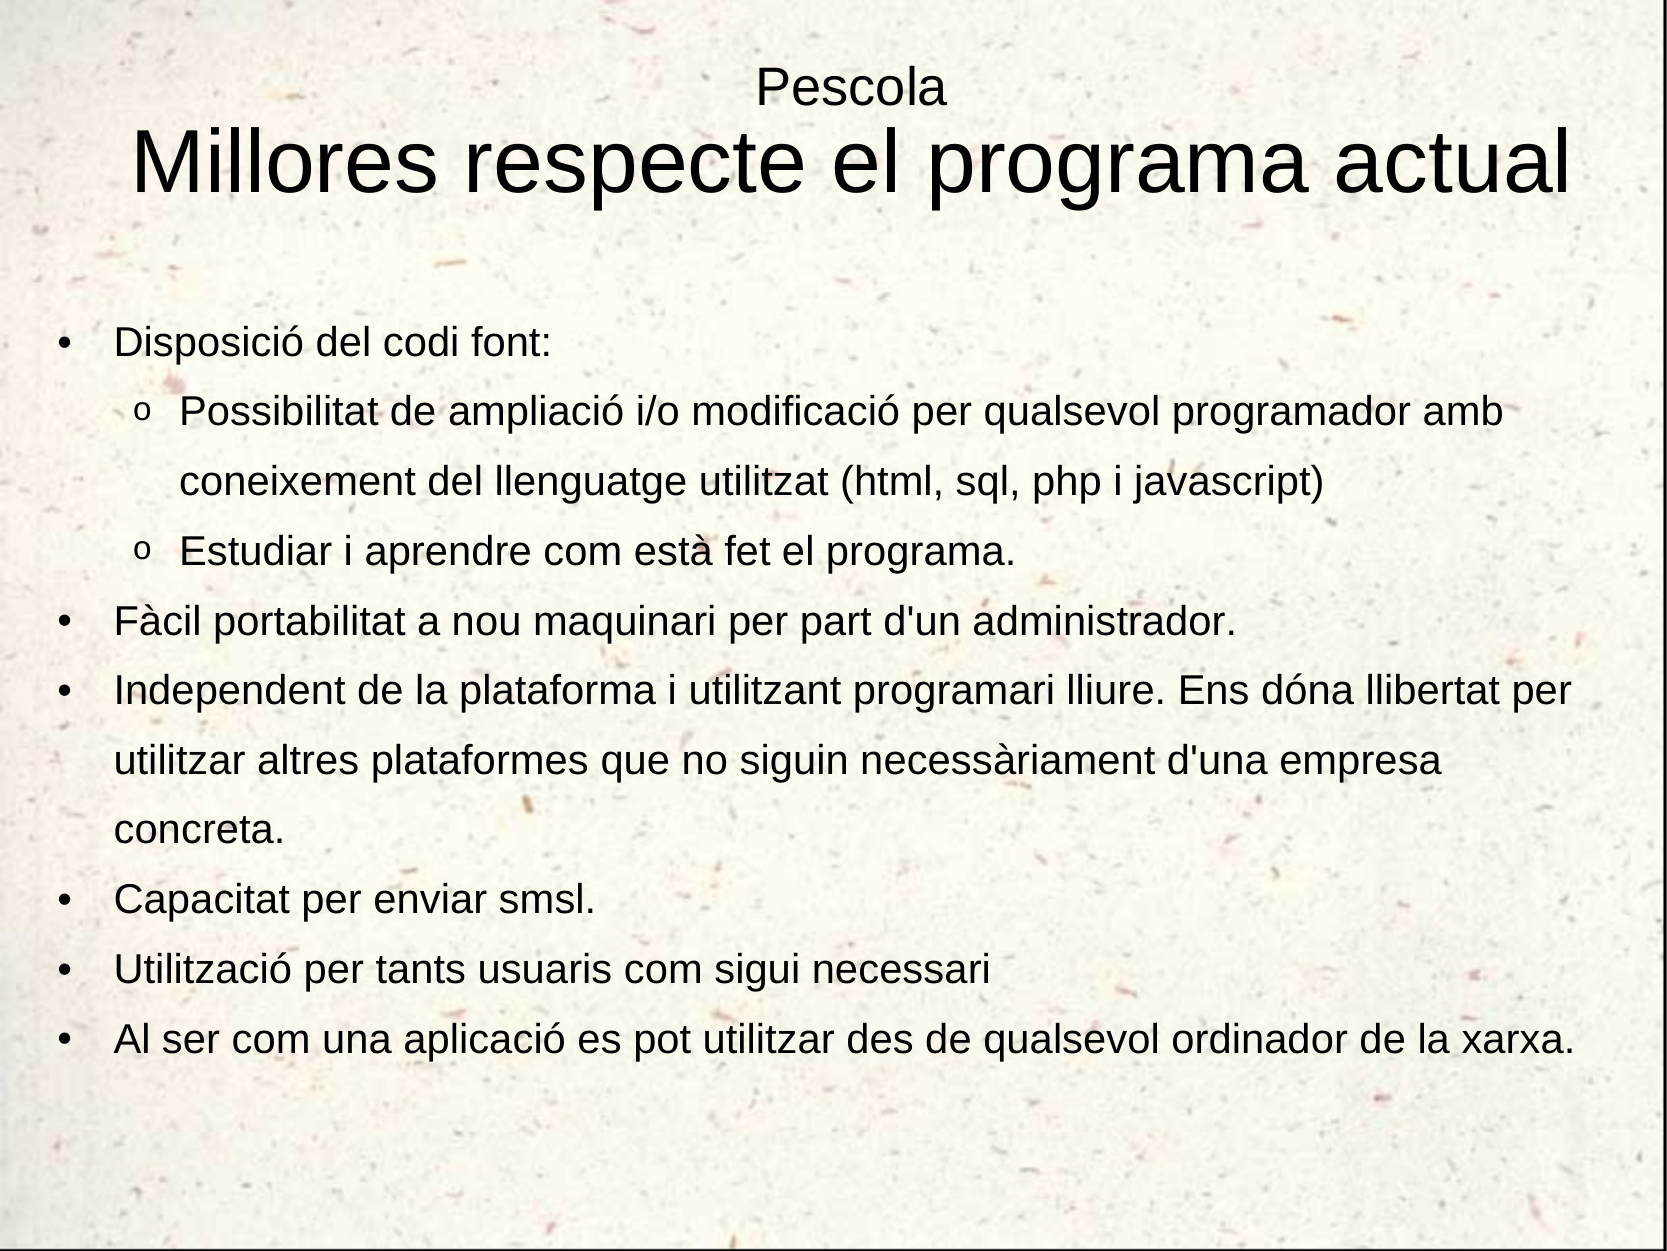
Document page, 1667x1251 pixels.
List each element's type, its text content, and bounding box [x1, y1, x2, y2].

title Pescola Millores respecte el programa actual [59, 59, 1645, 215]
picture [0, 0, 1667, 1251]
list Disposició del codi font: Possibilitat de ampliació i/o modificació per qualsevol programador amb coneixement del llenguatge utilitzat (html, sql, php i javascript) Estudiar i aprendre com està fet el programa. Fàcil portabilitat a nou maquinari per part d'un administrador. Independent de la plataforma i utilitzant programari lliure. Ens dóna llibertat per utilitzar altres plataformes que no siguin necessàriament d'una empresa concreta. Capacitat per enviar smsl. Utilització per tants usuaris com sigui necessari Al ser com una aplicació es pot utilitzar des de qualsevol ordinador de la xarxa. [38, 295, 1625, 1196]
